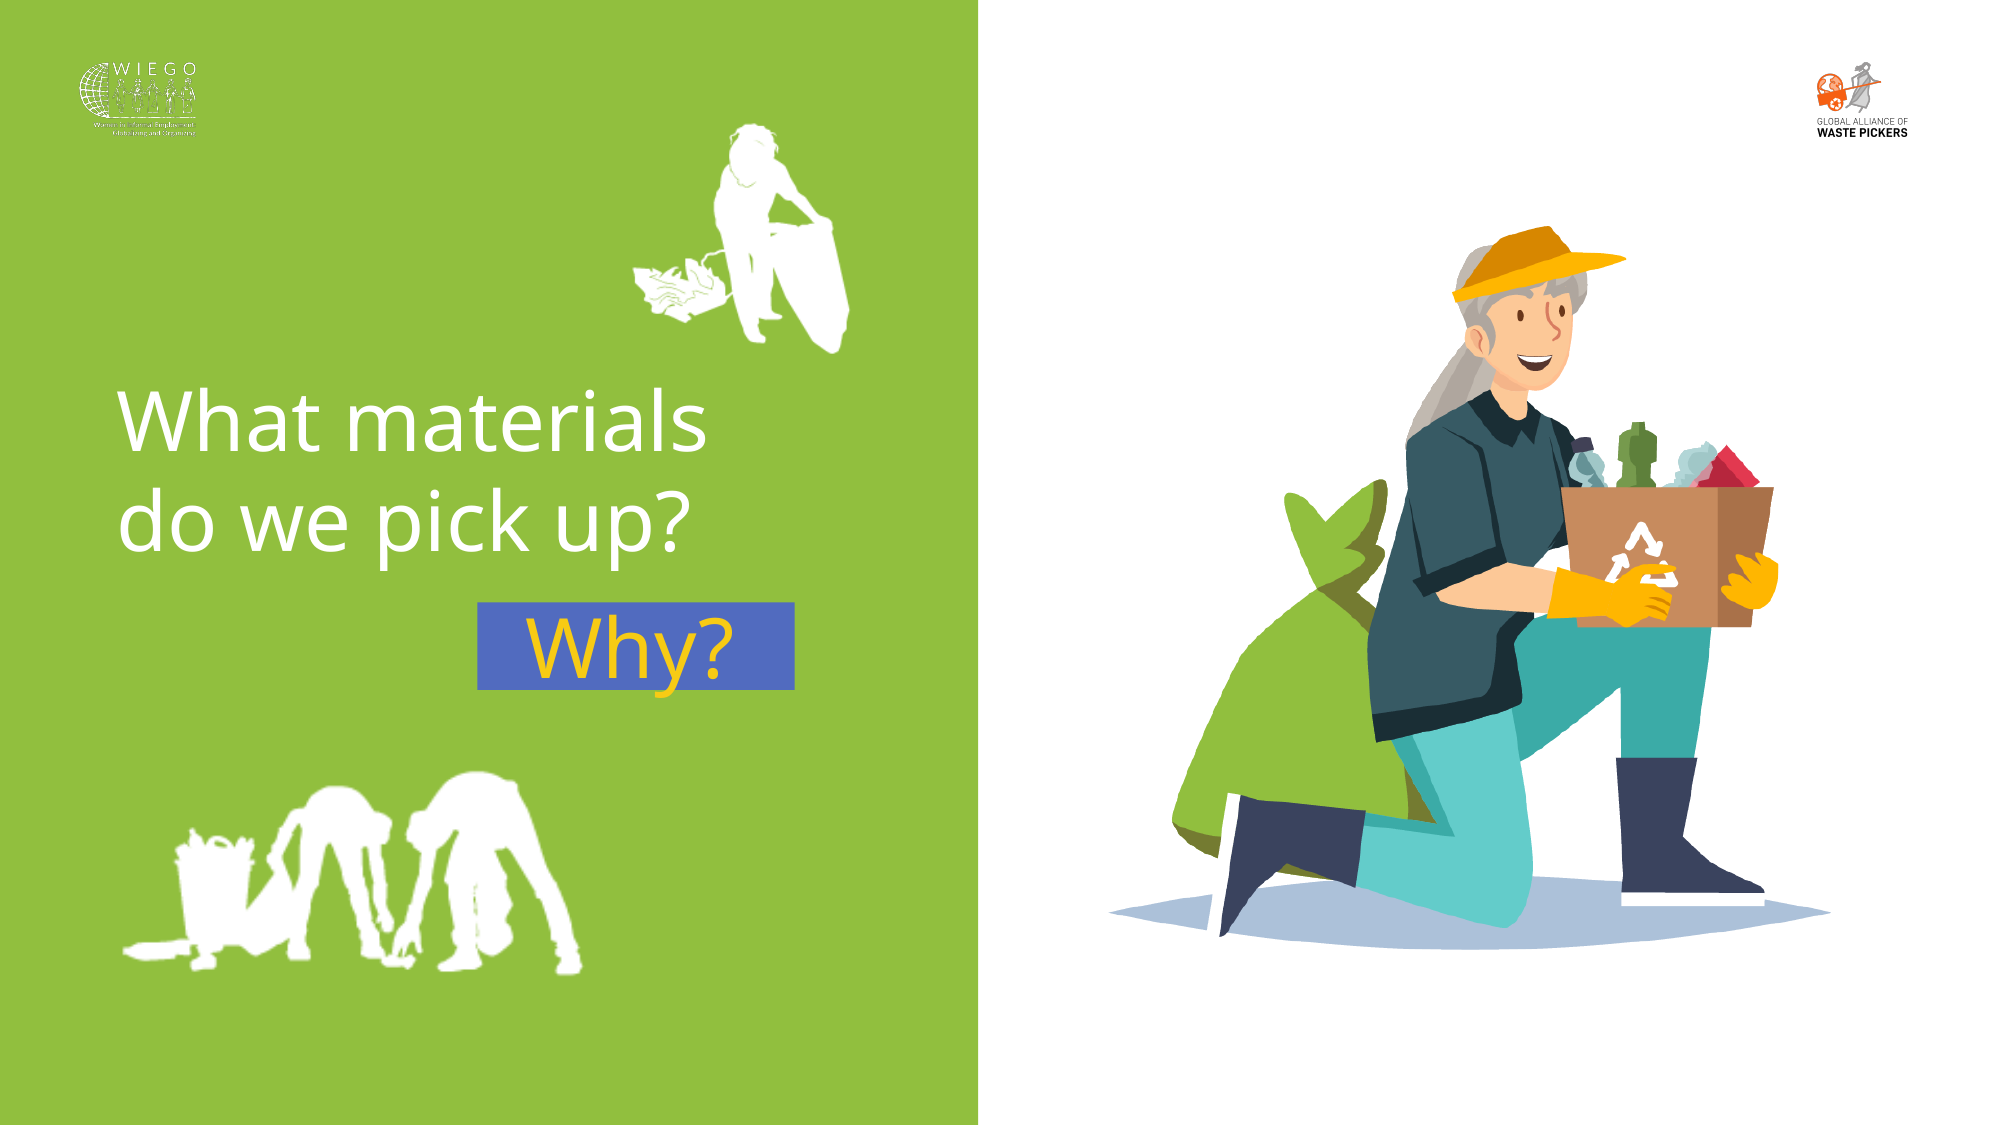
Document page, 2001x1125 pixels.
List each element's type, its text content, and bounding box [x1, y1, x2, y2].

text_box What materials do we pick up? [101, 360, 913, 576]
picture [577, 81, 901, 404]
picture [92, 588, 616, 1112]
picture [1817, 62, 1908, 137]
picture [79, 62, 196, 137]
picture [1108, 226, 1831, 950]
text_box Why? [616, 588, 812, 704]
